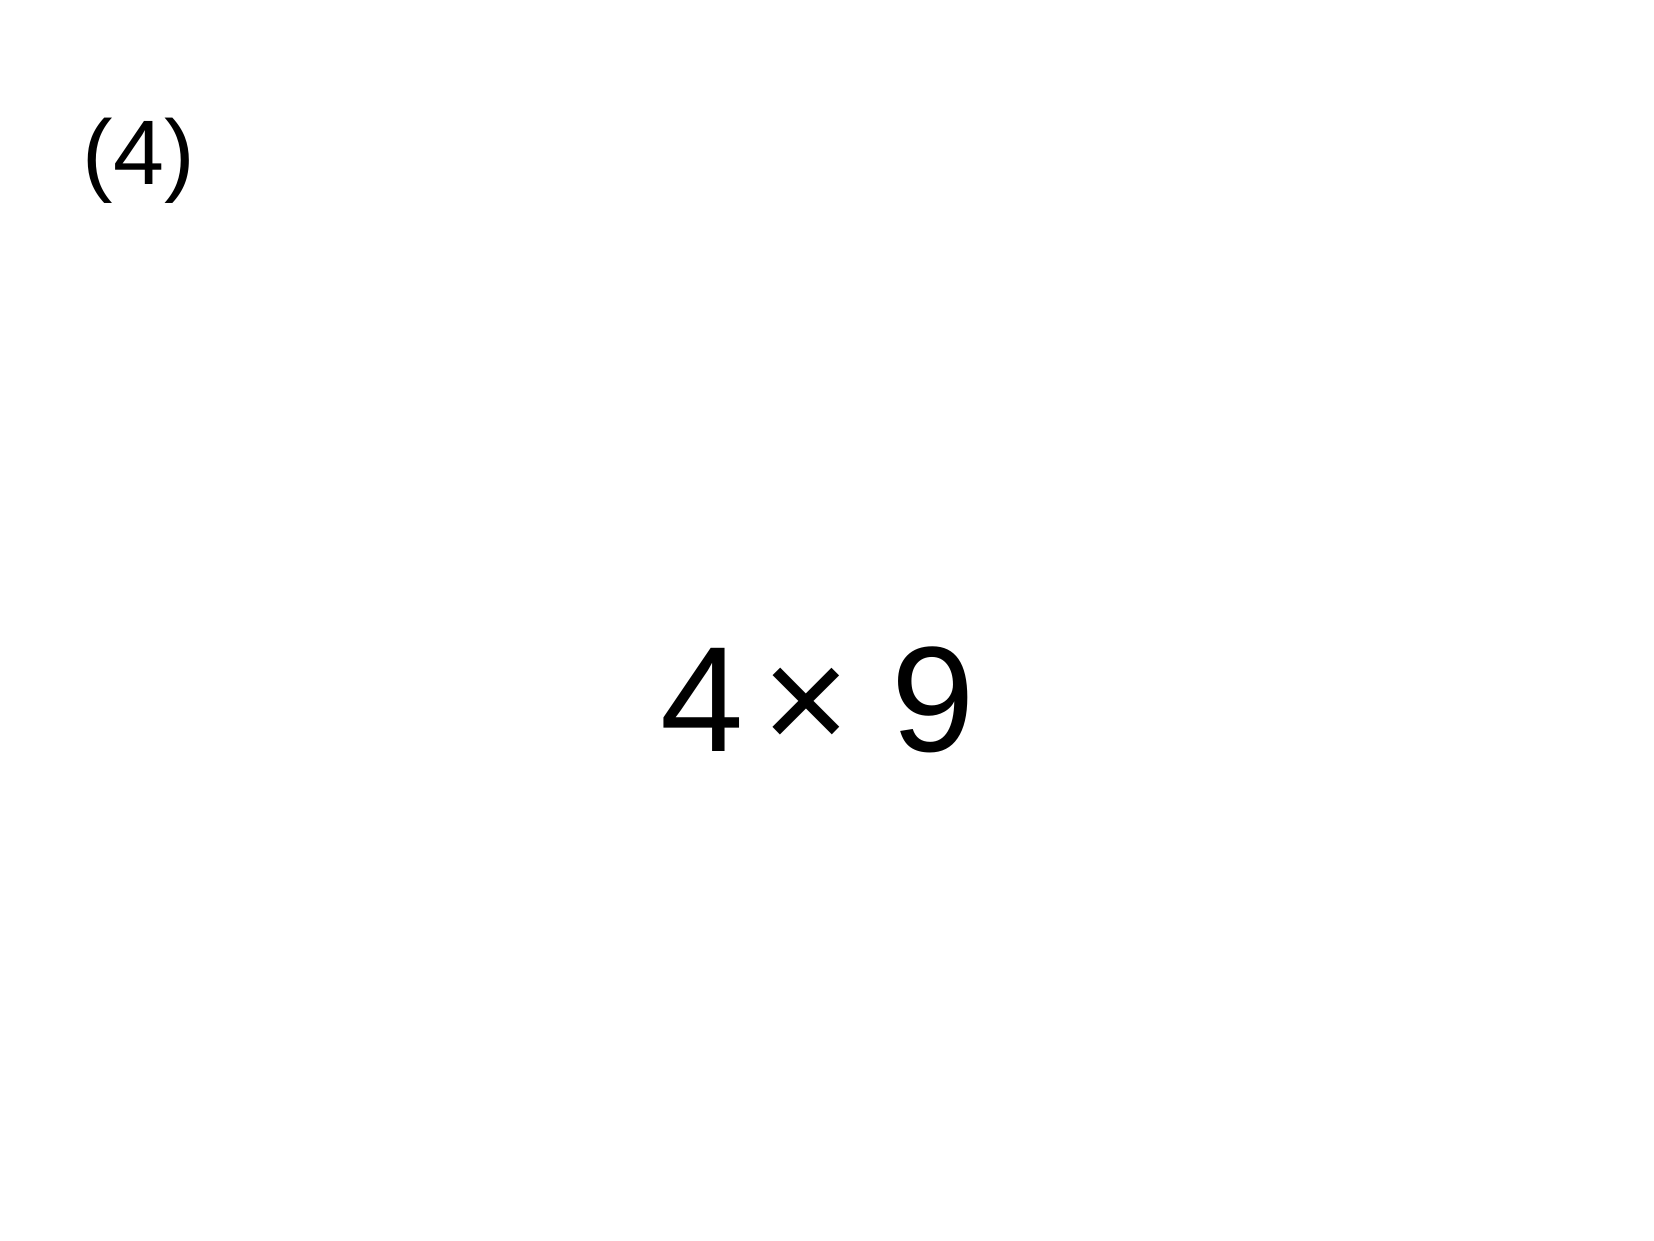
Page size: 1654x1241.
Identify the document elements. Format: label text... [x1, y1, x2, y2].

title (4) [82, 56, 1571, 250]
subtitle 4 × 9 [82, 297, 1571, 1102]
